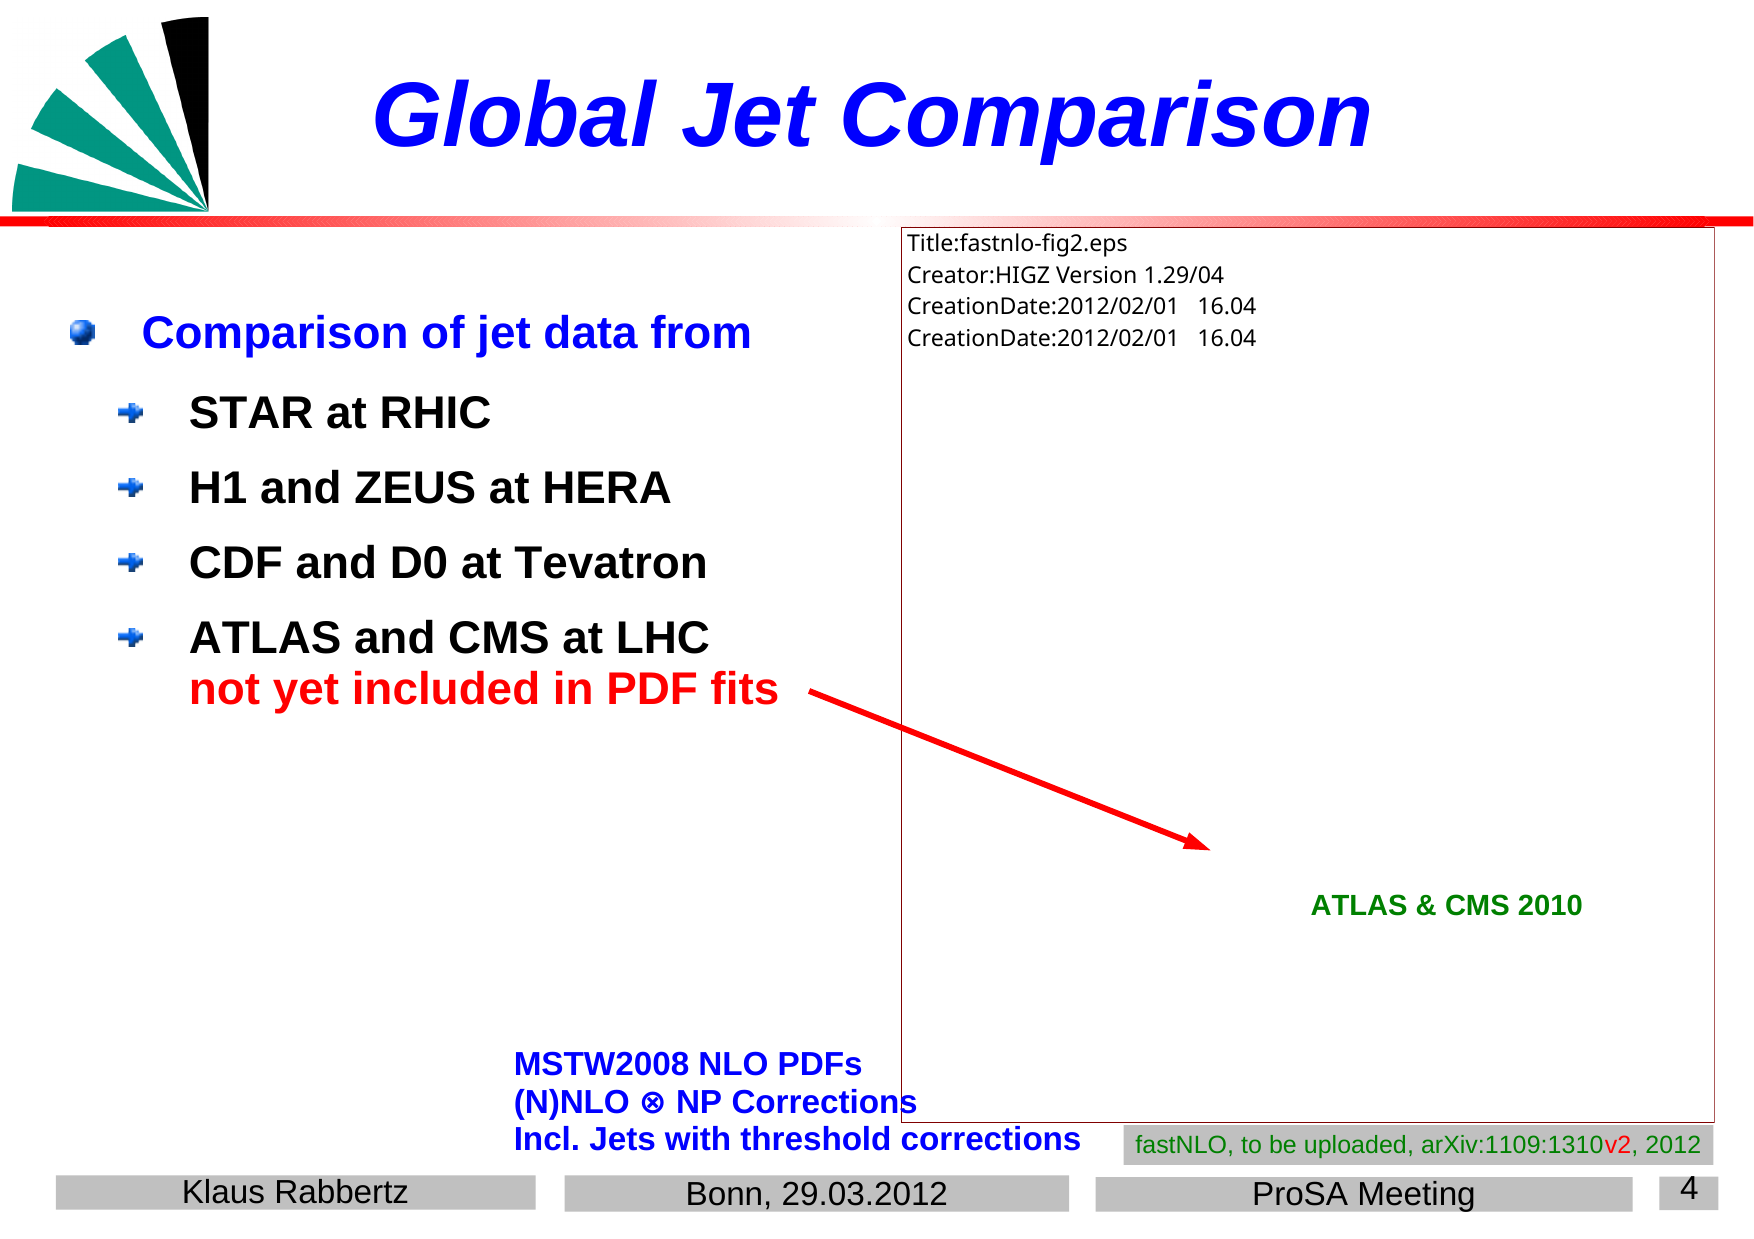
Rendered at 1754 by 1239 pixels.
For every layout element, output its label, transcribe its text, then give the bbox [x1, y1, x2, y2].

title Global Jet Comparison [220, 22, 1525, 207]
text_box MSTW2008 NLO PDFs (N)NLO ⊗ NP Corrections Incl. Jets with threshold corrections [501, 1039, 1096, 1164]
text_box fastNLO, to be uploaded, arXiv:1109:1310v2, 2012 [1123, 1125, 1713, 1165]
list Comparison of jet data from STAR at RHIC H1 and ZEUS at HERA CDF and D0 at Tevatron ATLAS and CMS at LHC not yet included in PDF fits [59, 306, 827, 715]
text_box ATLAS & CMS 2010 [1298, 882, 1595, 928]
picture [12, 17, 209, 214]
picture [899, 225, 1715, 1123]
